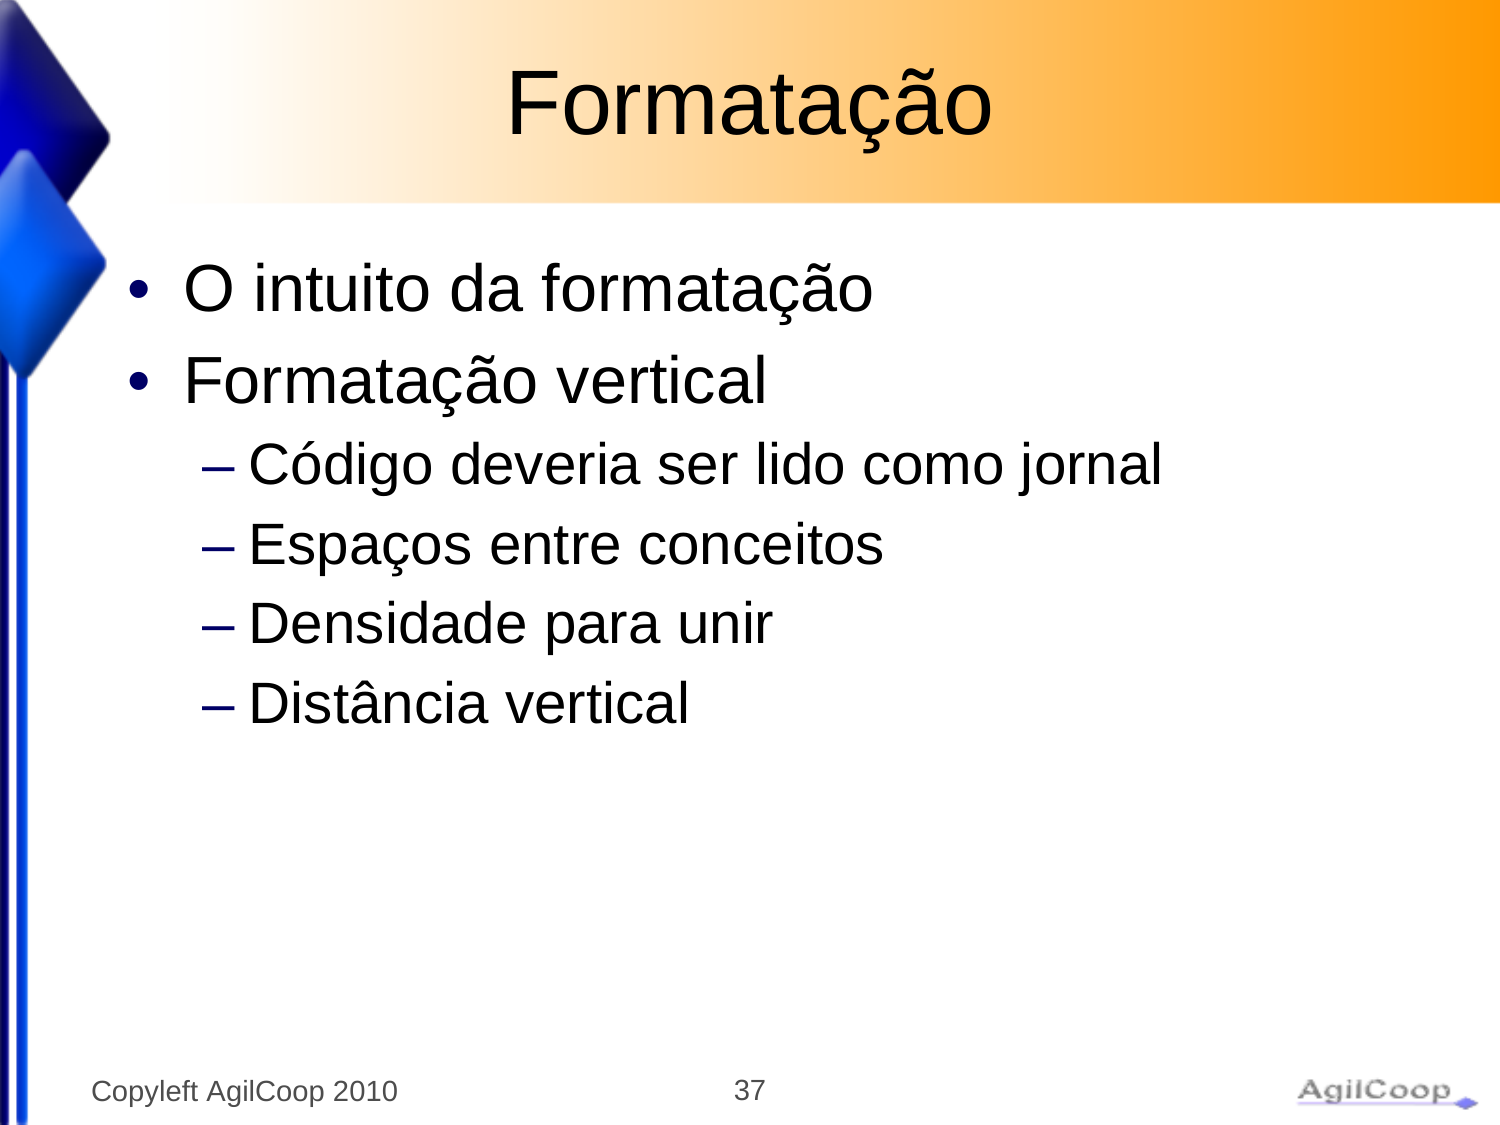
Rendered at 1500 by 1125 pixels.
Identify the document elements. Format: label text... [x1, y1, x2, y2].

title Formatação [75, 8, 1426, 197]
list O intuito da formatação Formatação vertical Código deveria ser lido como jornal Espaços entre conceitos Densidade para unir Distância vertical [112, 243, 1426, 1006]
picture [0, 0, 1500, 1125]
